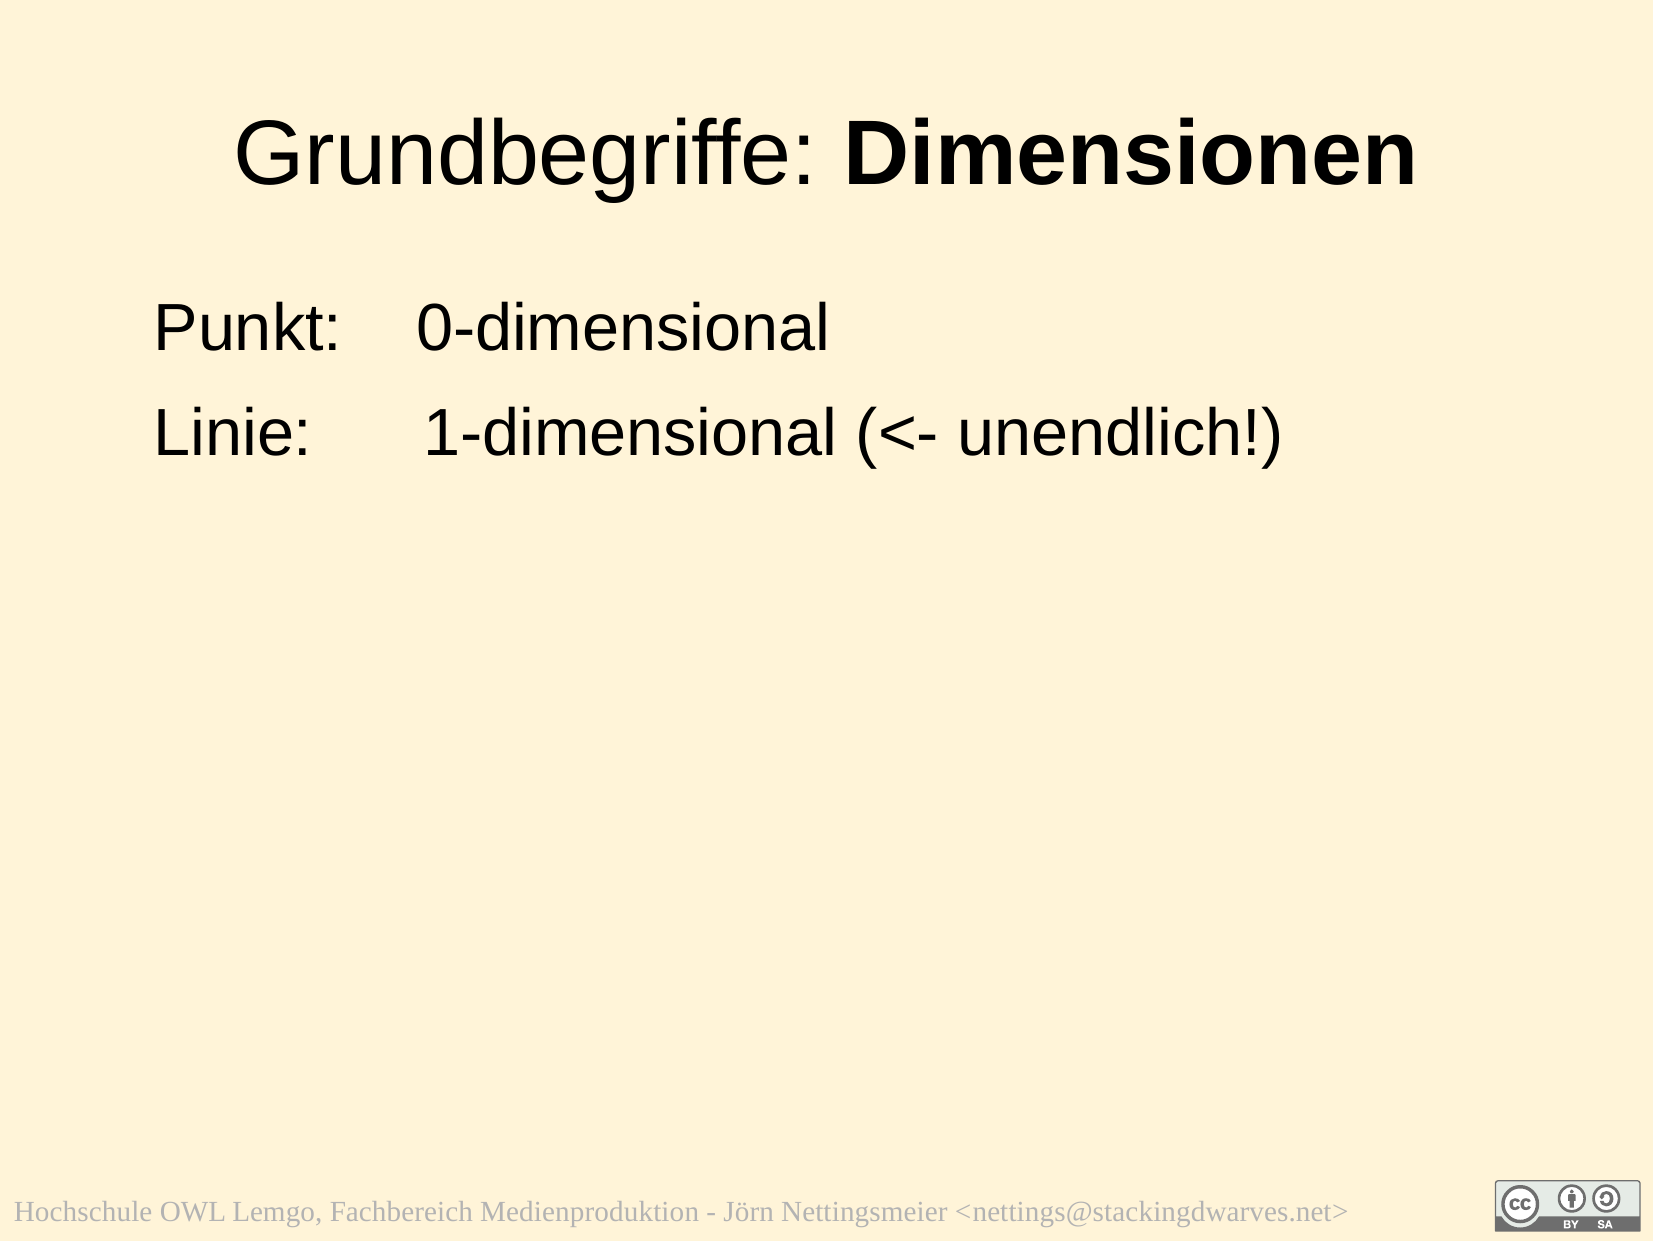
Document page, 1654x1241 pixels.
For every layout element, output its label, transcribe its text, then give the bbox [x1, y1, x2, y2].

title Grundbegriffe: Dimensionen [82, 49, 1571, 257]
list Punkt: 0-dimensional Linie: 1-dimensional (<- unendlich!) [82, 290, 1571, 1201]
